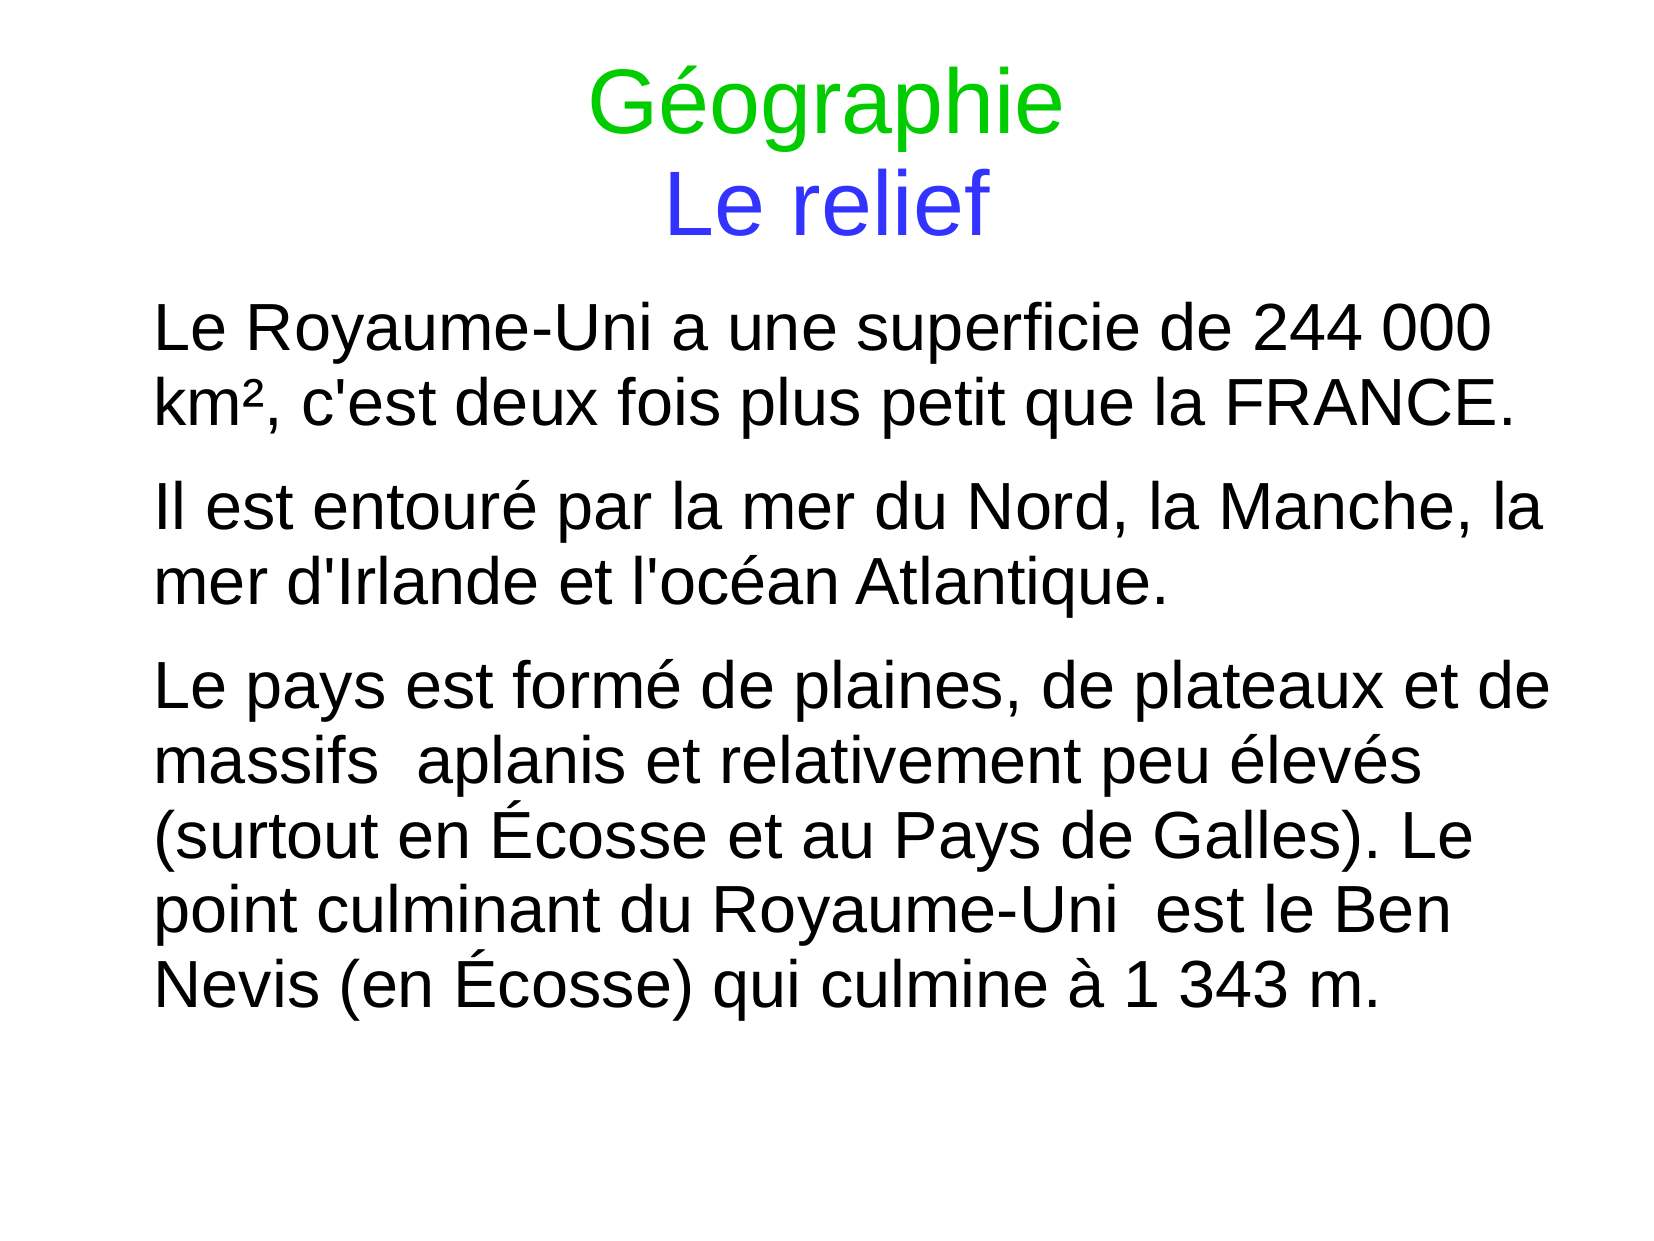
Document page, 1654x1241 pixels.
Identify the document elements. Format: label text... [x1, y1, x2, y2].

list Le Royaume-Uni a une superficie de 244 000 km², c'est deux fois plus petit que la FRANCE. Il est entouré par la mer du Nord, la Manche, la mer d'Irlande et l'océan Atlantique. Le pays est formé de plaines, de plateaux et de massifs aplanis et relativement peu élevés (surtout en Écosse et au Pays de Galles). Le point culminant du Royaume-Uni est le Ben Nevis (en Écosse) qui culmine à 1 343 m. [82, 290, 1571, 1109]
title Géographie Le relief [82, 49, 1571, 257]
